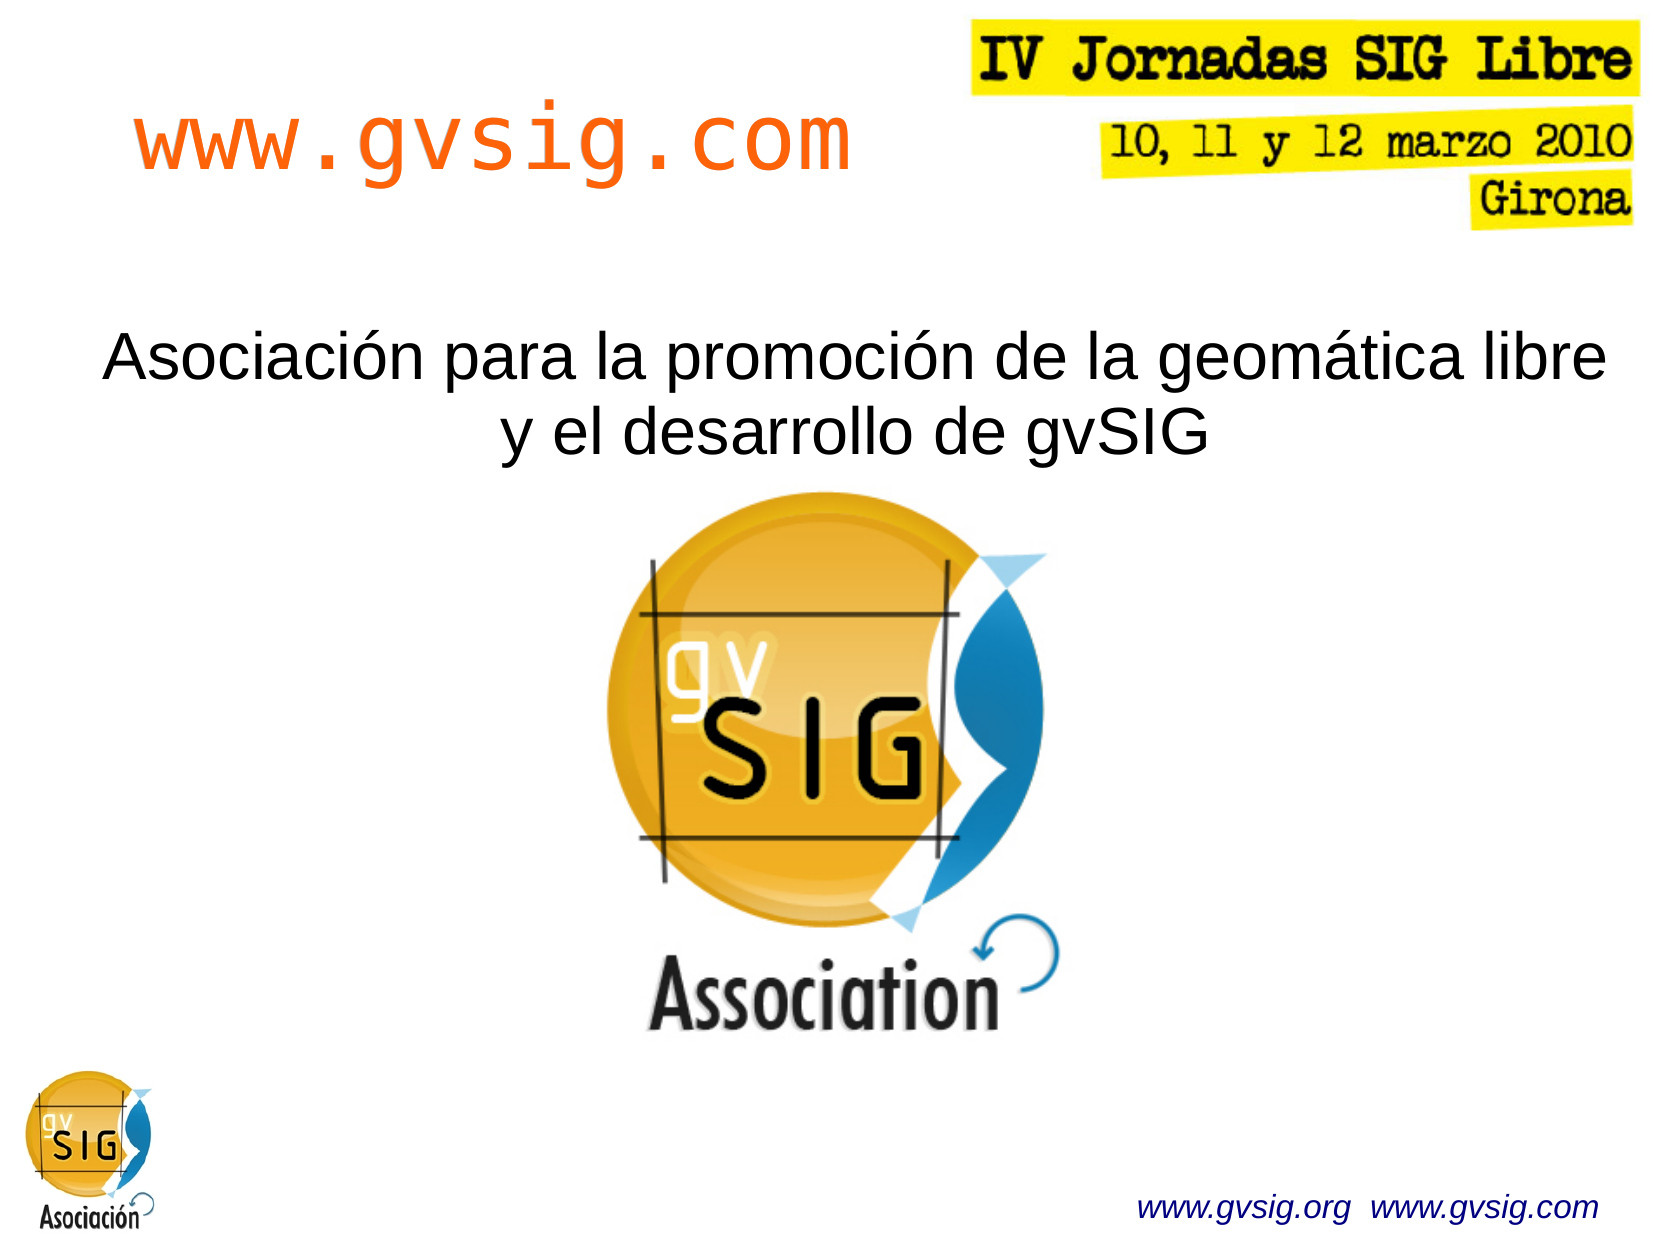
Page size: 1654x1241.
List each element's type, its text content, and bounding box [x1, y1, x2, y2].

picture [956, 0, 1654, 276]
title Asociación para la promoción de la geomática libre y el desarrollo de gvSIG [88, 297, 1625, 491]
picture [0, 1062, 178, 1241]
text_box www.gvsig.com [0, 77, 1200, 199]
picture [531, 472, 1123, 1063]
